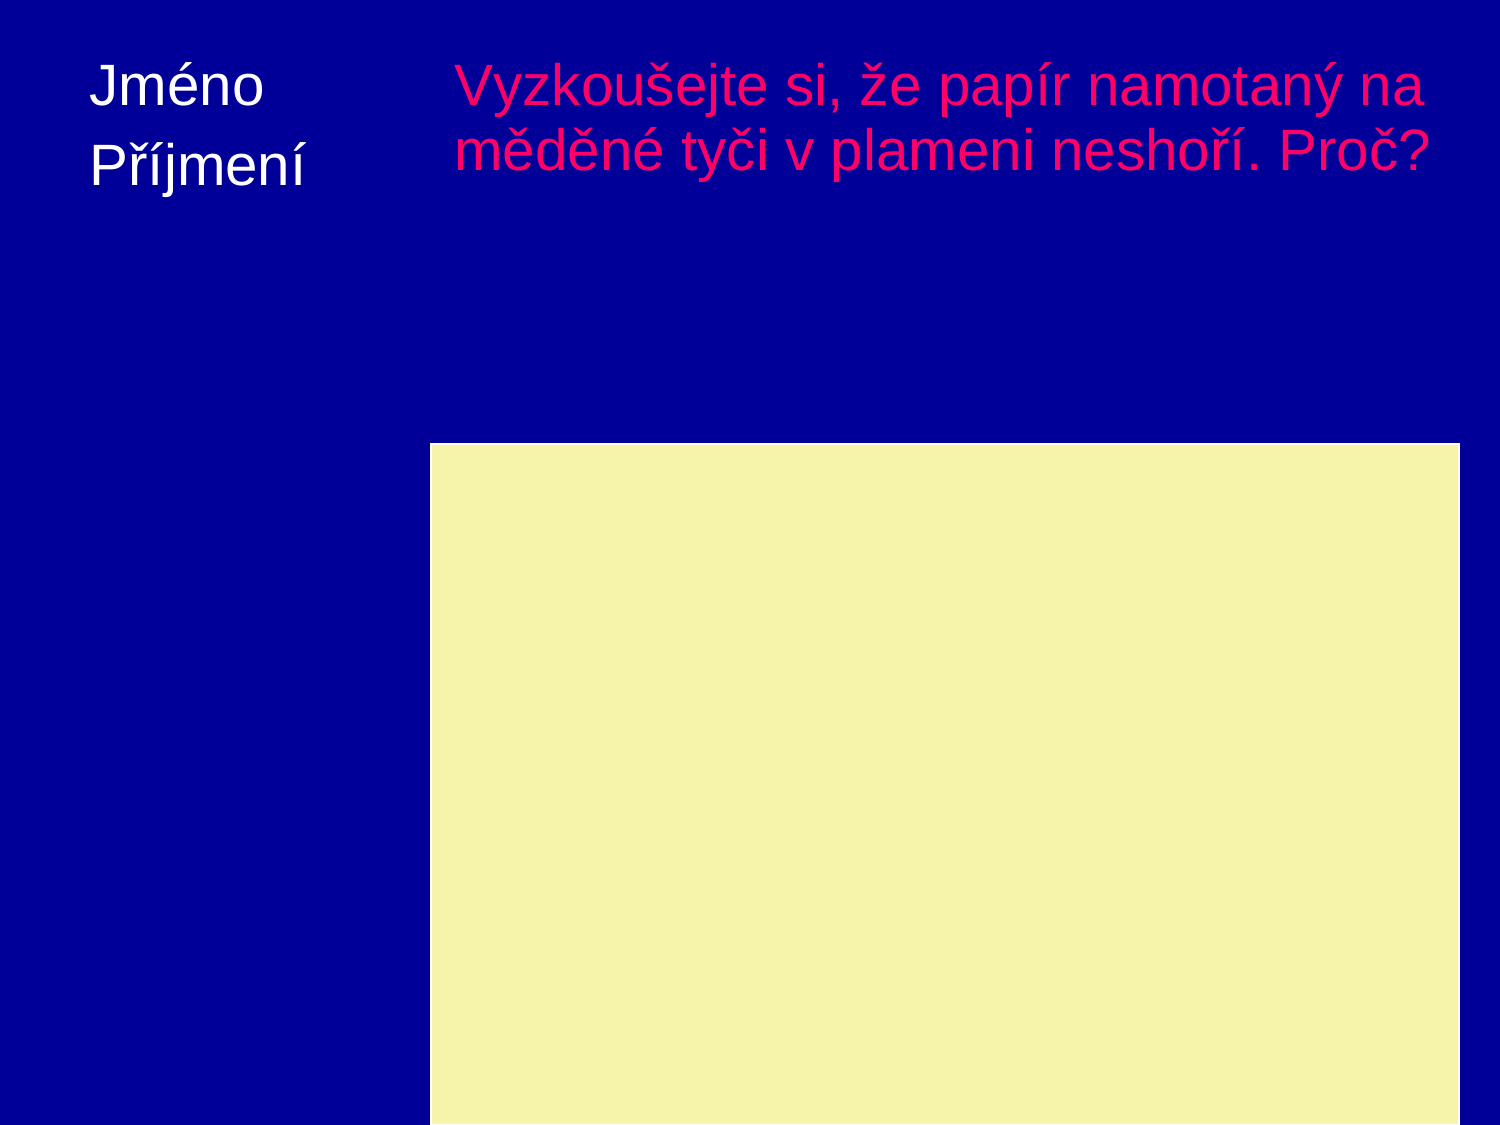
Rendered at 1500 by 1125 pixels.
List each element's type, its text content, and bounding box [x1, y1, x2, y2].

text_box [430, 444, 1459, 1125]
text_box Vyzkoušejte si, že papír namotaný na měděné tyči v plameni neshoří. Proč? [440, 45, 1459, 444]
text_box Jméno Příjmení [75, 45, 440, 525]
